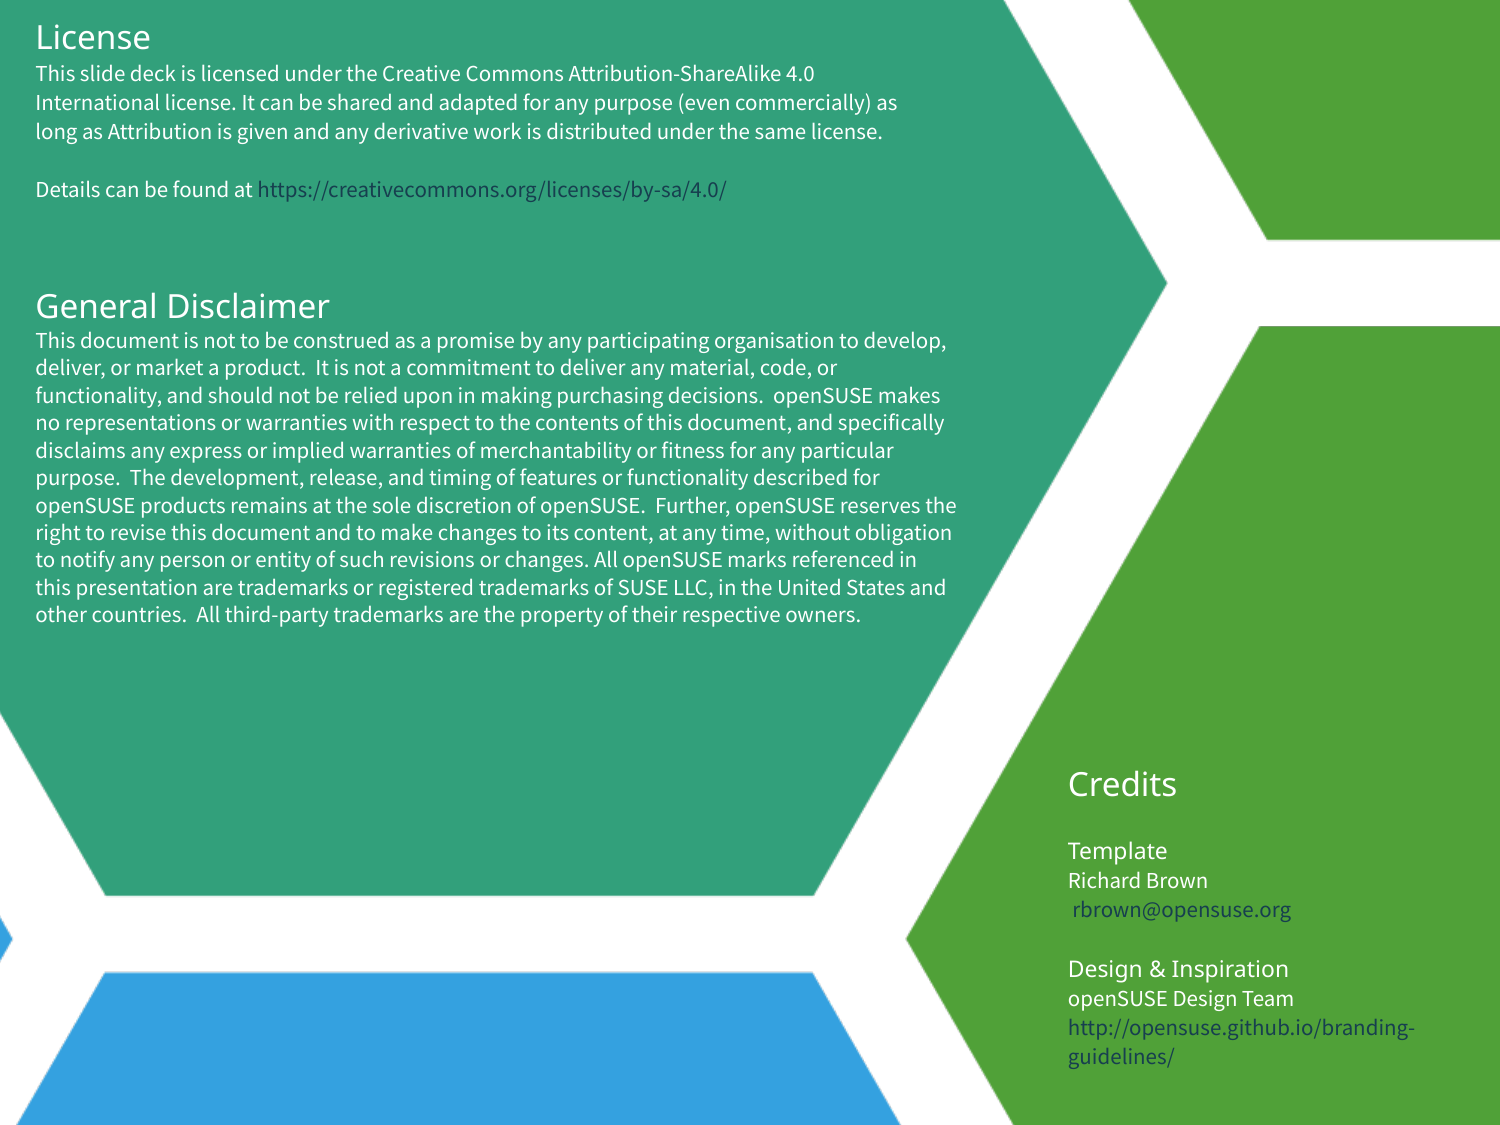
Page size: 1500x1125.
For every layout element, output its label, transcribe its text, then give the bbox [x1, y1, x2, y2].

text_box License This slide deck is licensed under the Creative Commons Attribution-ShareAlike 4.0 International license. It can be shared and adapted for any purpose (even commercially) as long as Attribution is given and any derivative work is distributed under the same license. Details can be found at https://creativecommons.org/licenses/by-sa/4.0/ [20, 6, 918, 266]
picture [0, 0, 1500, 1125]
text_box Credits Template Richard Brown rbrown@opensuse.org Design & Inspiration openSUSE Design Team http://opensuse.github.io/branding-guidelines/ [1053, 753, 1491, 1074]
